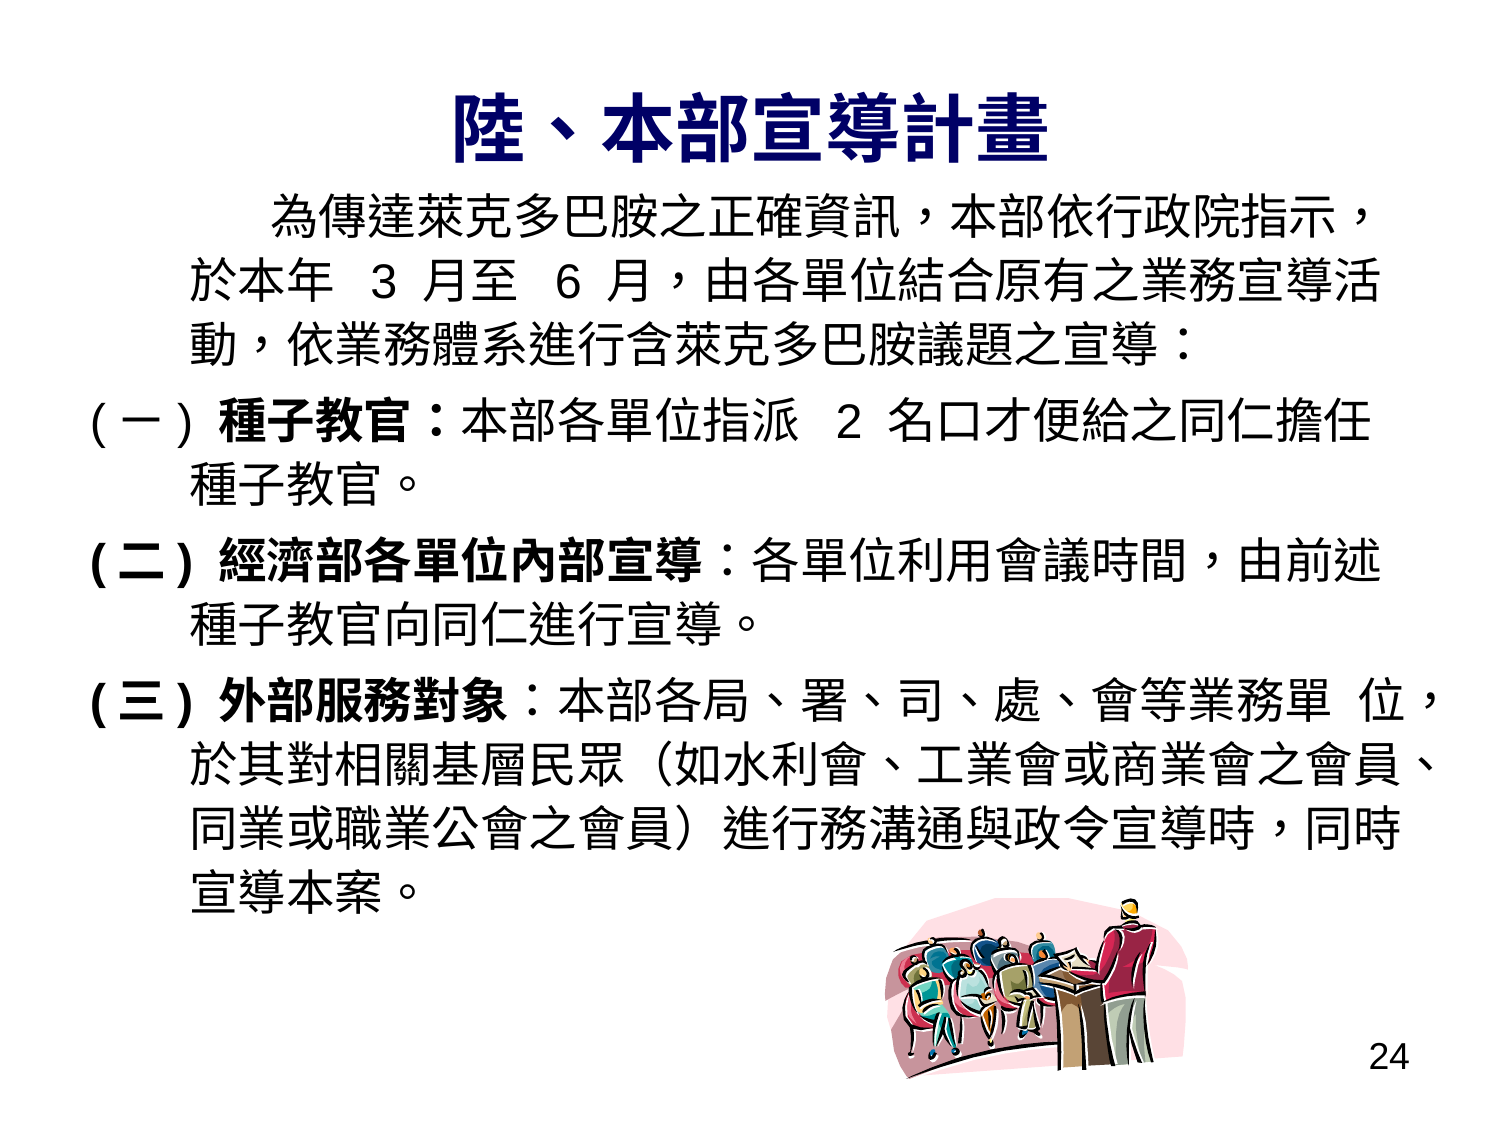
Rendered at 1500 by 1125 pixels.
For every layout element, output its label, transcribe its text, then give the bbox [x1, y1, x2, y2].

title 陸、本部宣導計畫 [75, 56, 1426, 197]
picture [879, 893, 1193, 1087]
list 為傳達萊克多巴胺之正確資訊，本部依行政院指示，於本年 3 月至 6 月，由各單位結合原有之業務宣導活動，依業務體系進行含萊克多巴胺議題之宣導： (ㄧ) 種子教官：本部各單位指派 2 名口才便給之同仁擔任種子教官。 (二) 經濟部各單位內部宣導：各單位利用會議時間，由前述 種子教官向同仁進行宣導。 (三) 外部服務對象：本部各局、署、司、處、會等業務單 位，於其對相關基層民眾（如水利會、工業會或商業會之會員、同業或職業公會之會員）進行務溝通與政令宣導時，同時宣導本案。 [74, 172, 1424, 977]
